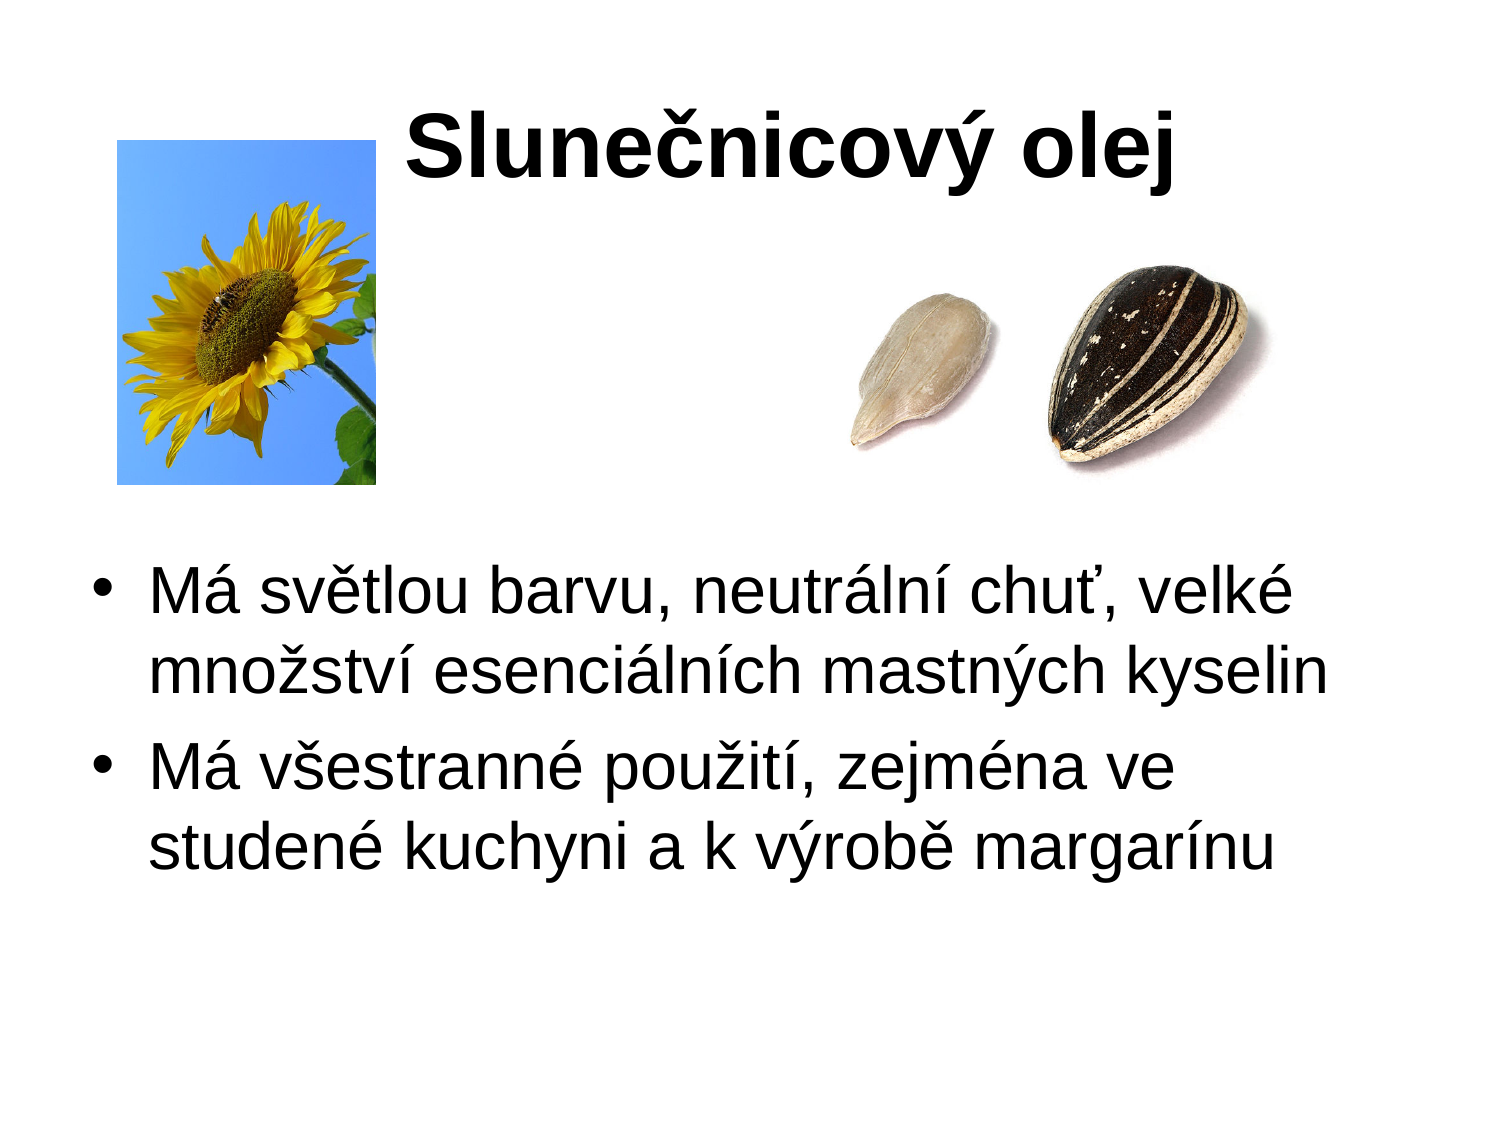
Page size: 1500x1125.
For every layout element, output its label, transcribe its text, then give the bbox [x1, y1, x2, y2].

picture [796, 199, 1308, 540]
picture [117, 140, 376, 485]
list Má světlou barvu, neutrální chuť, velké množství esenciálních mastných kyselin Má všestranné použití, zejména ve studené kuchyni a k výrobě margarínu [76, 539, 1427, 1010]
title Slunečnicový olej [117, 46, 1468, 235]
